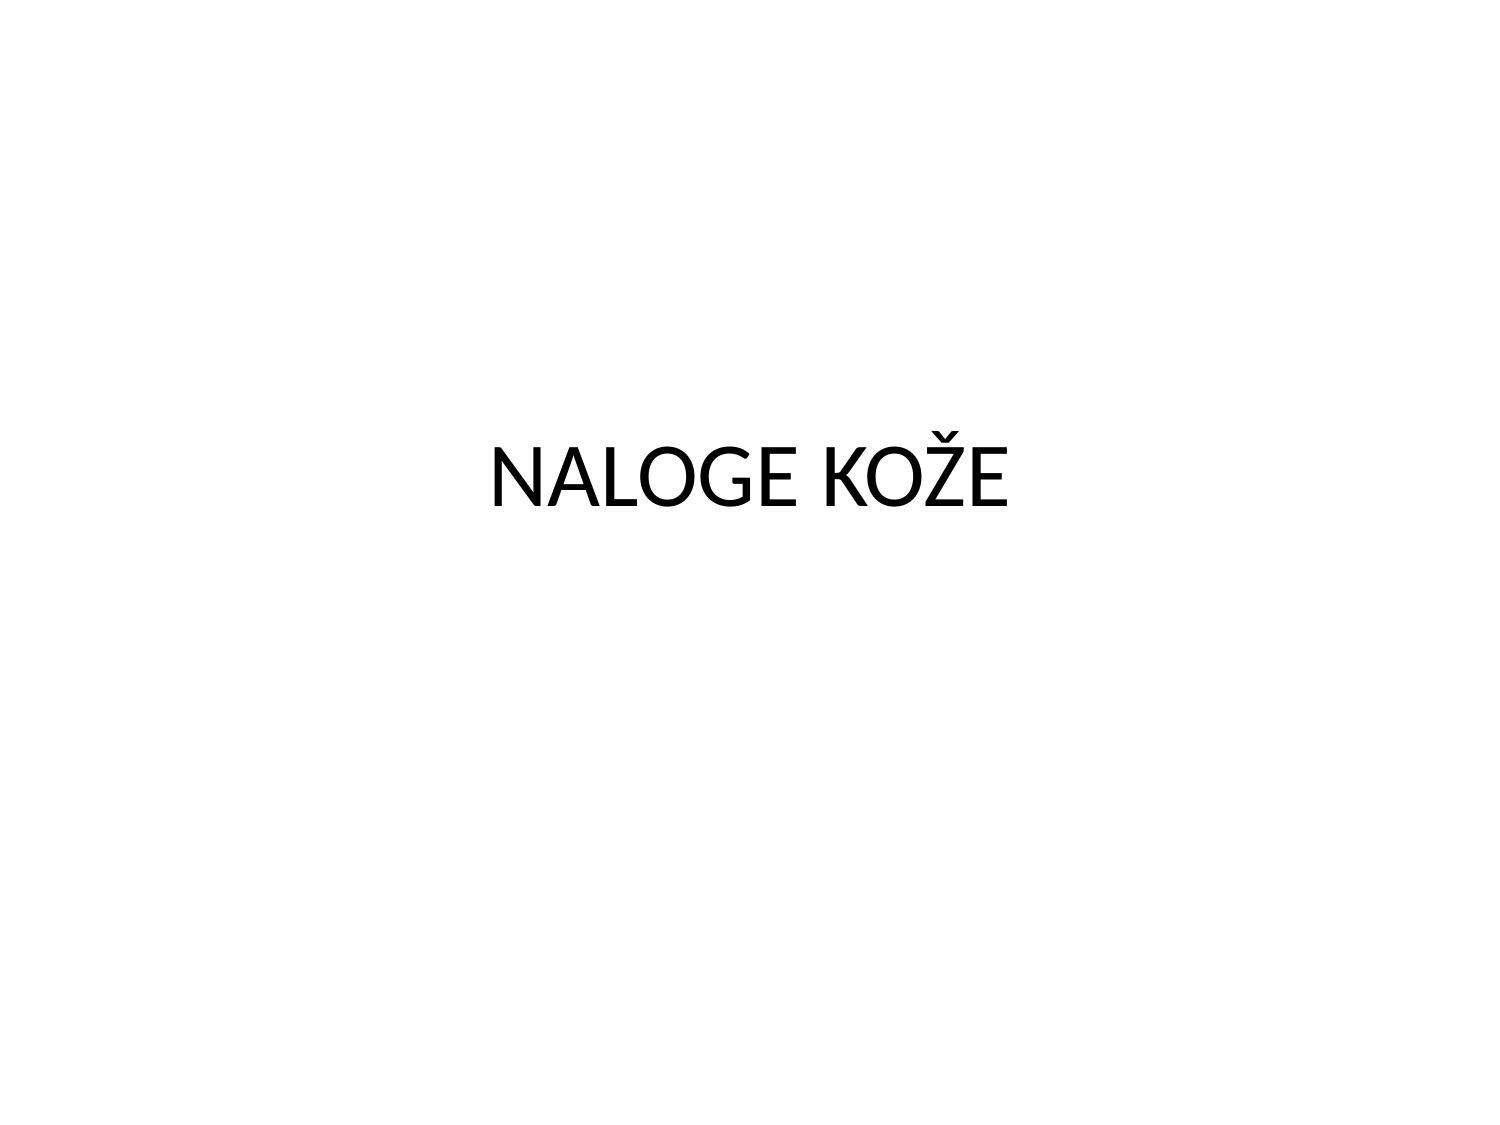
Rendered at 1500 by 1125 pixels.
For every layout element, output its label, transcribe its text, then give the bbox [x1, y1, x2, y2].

title NALOGE KOŽE [112, 349, 1388, 591]
